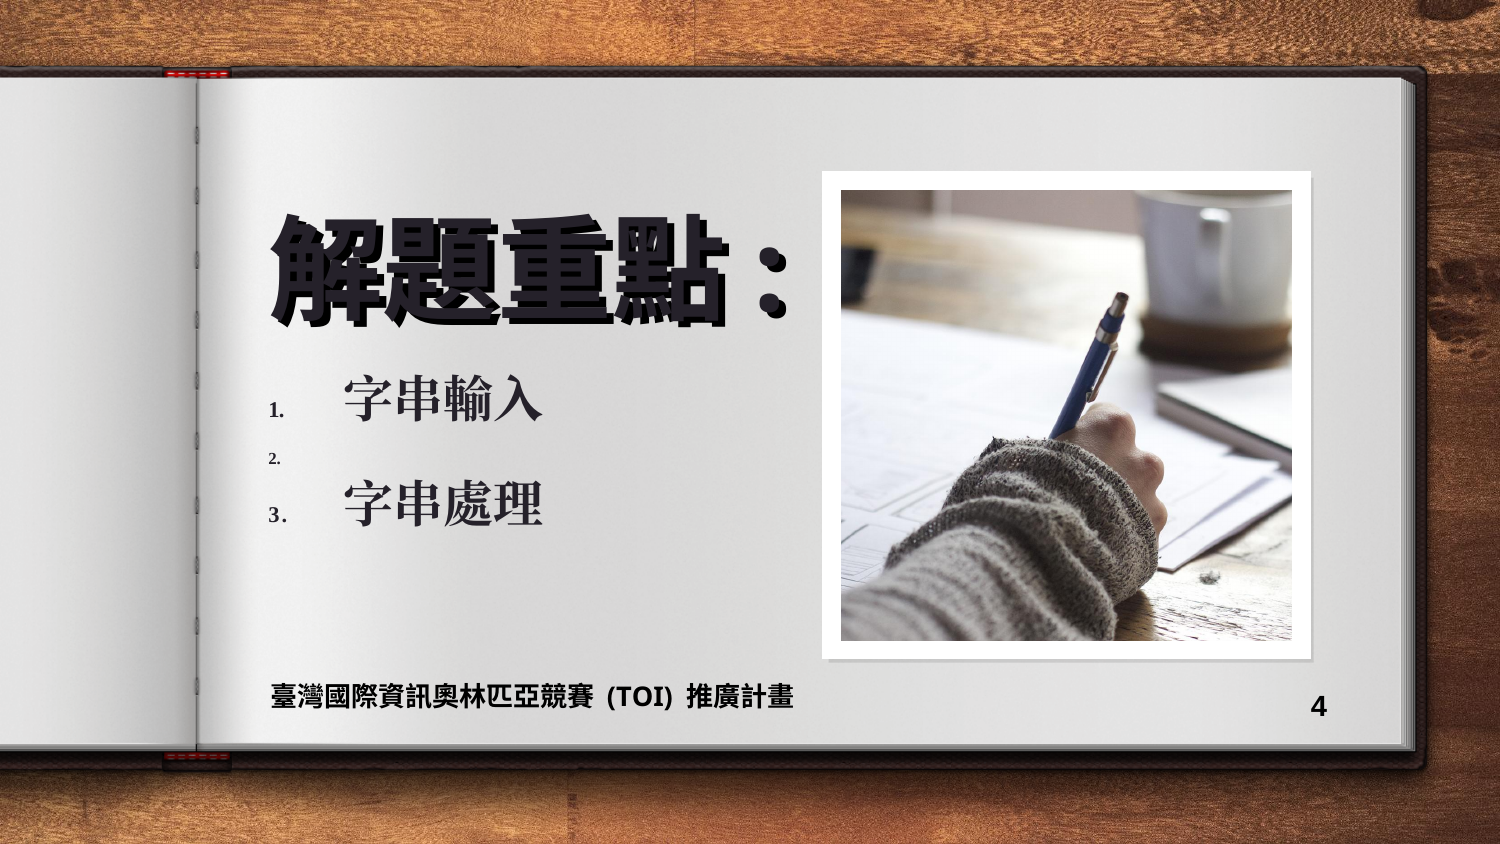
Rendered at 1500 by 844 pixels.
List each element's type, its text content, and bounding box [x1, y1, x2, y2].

picture [841, 190, 1292, 641]
text_box [829, 178, 1314, 663]
title 解題重點: [253, 158, 784, 350]
text_box [1295, 672, 1386, 737]
subtitle 字串輸入 字串處理 [253, 352, 807, 656]
